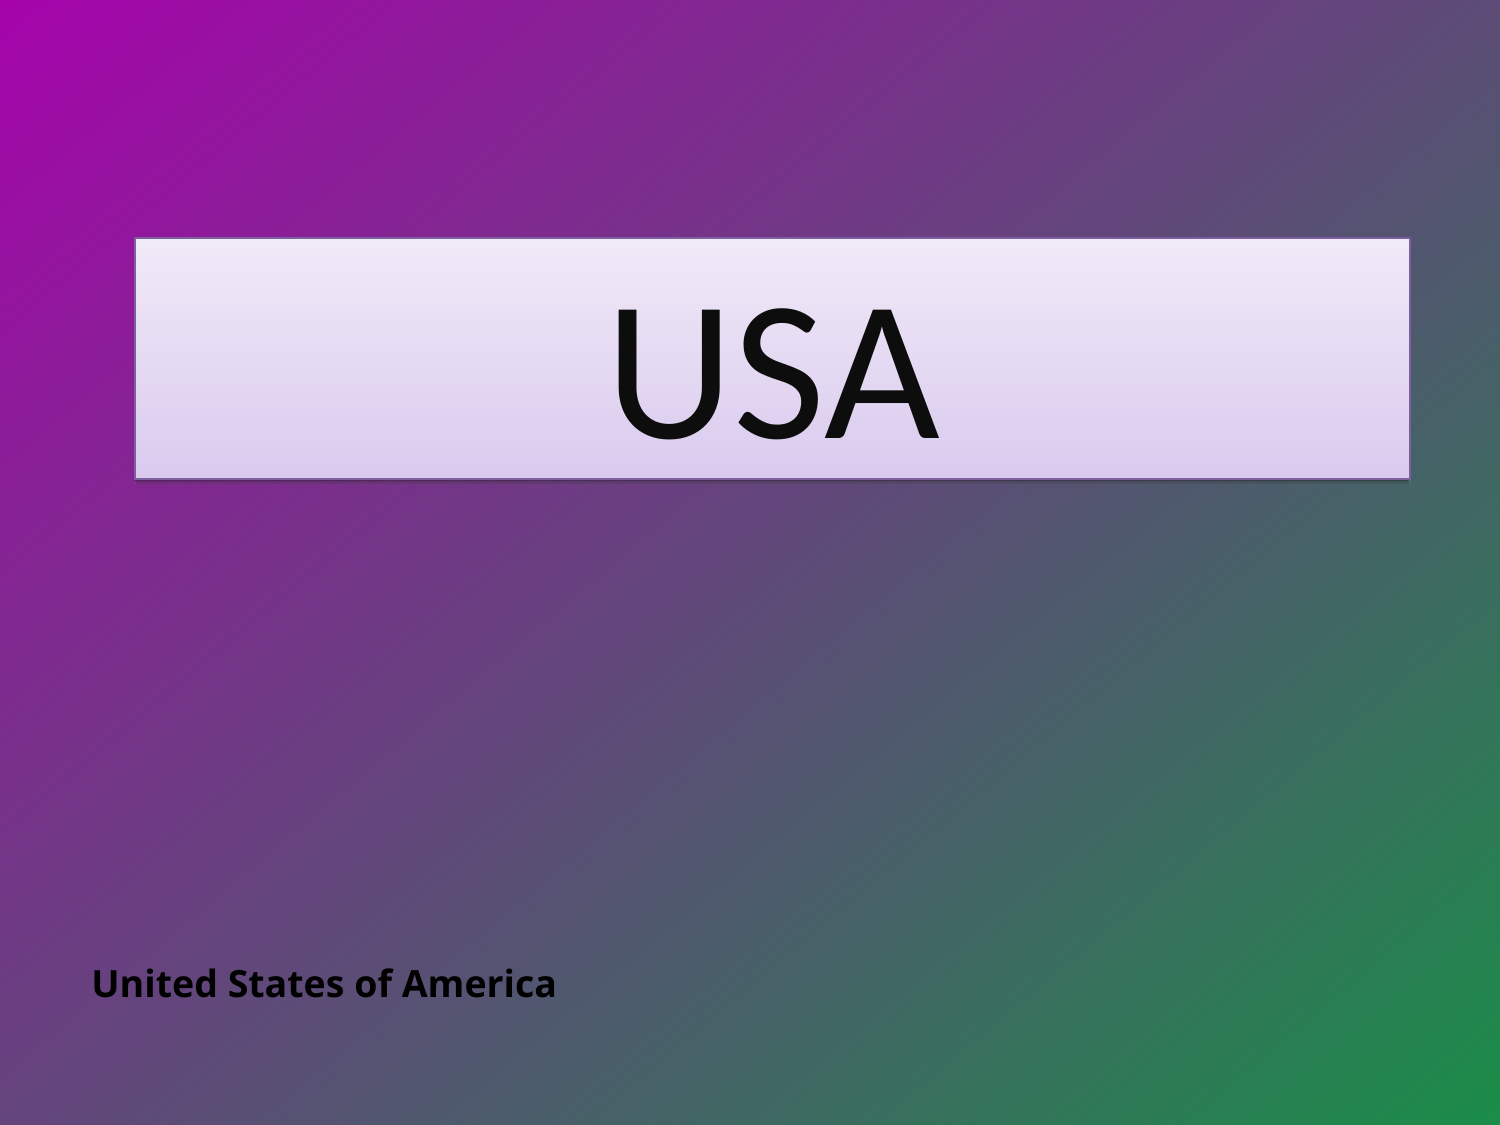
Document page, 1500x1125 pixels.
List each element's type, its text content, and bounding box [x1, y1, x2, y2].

title USA [135, 238, 1411, 480]
text_box United States of America [76, 952, 1140, 1013]
